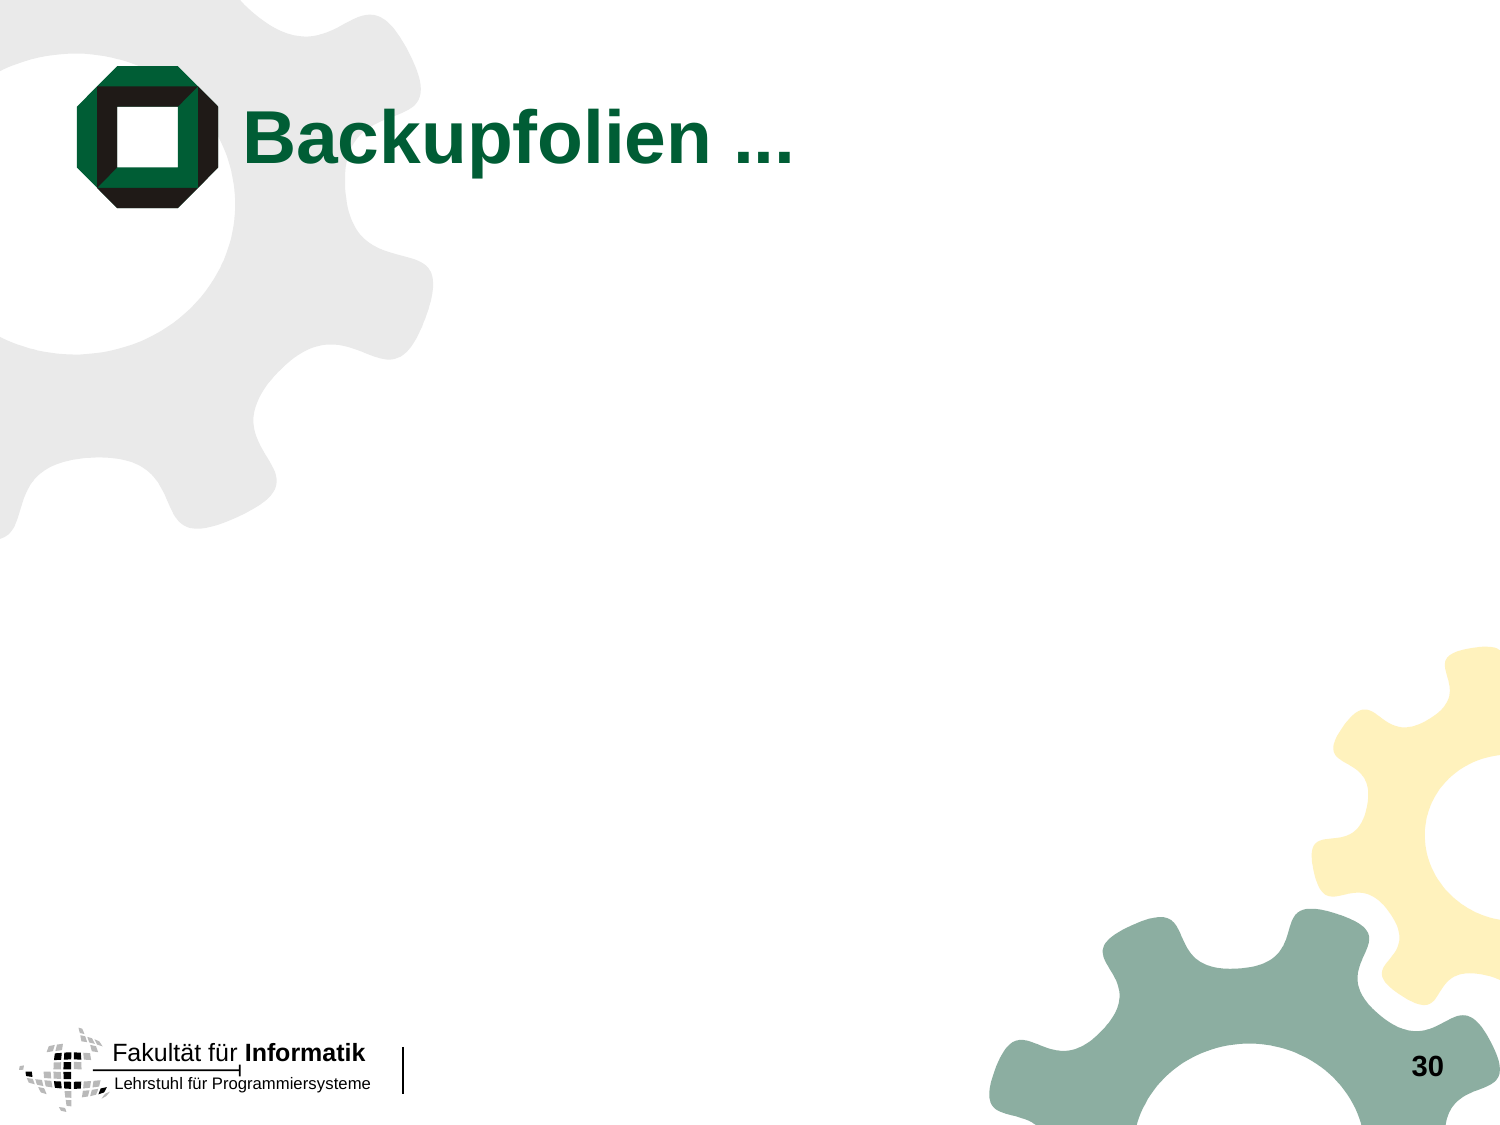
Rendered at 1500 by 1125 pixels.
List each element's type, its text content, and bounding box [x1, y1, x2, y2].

title Backupfolien ... [242, 19, 1425, 256]
